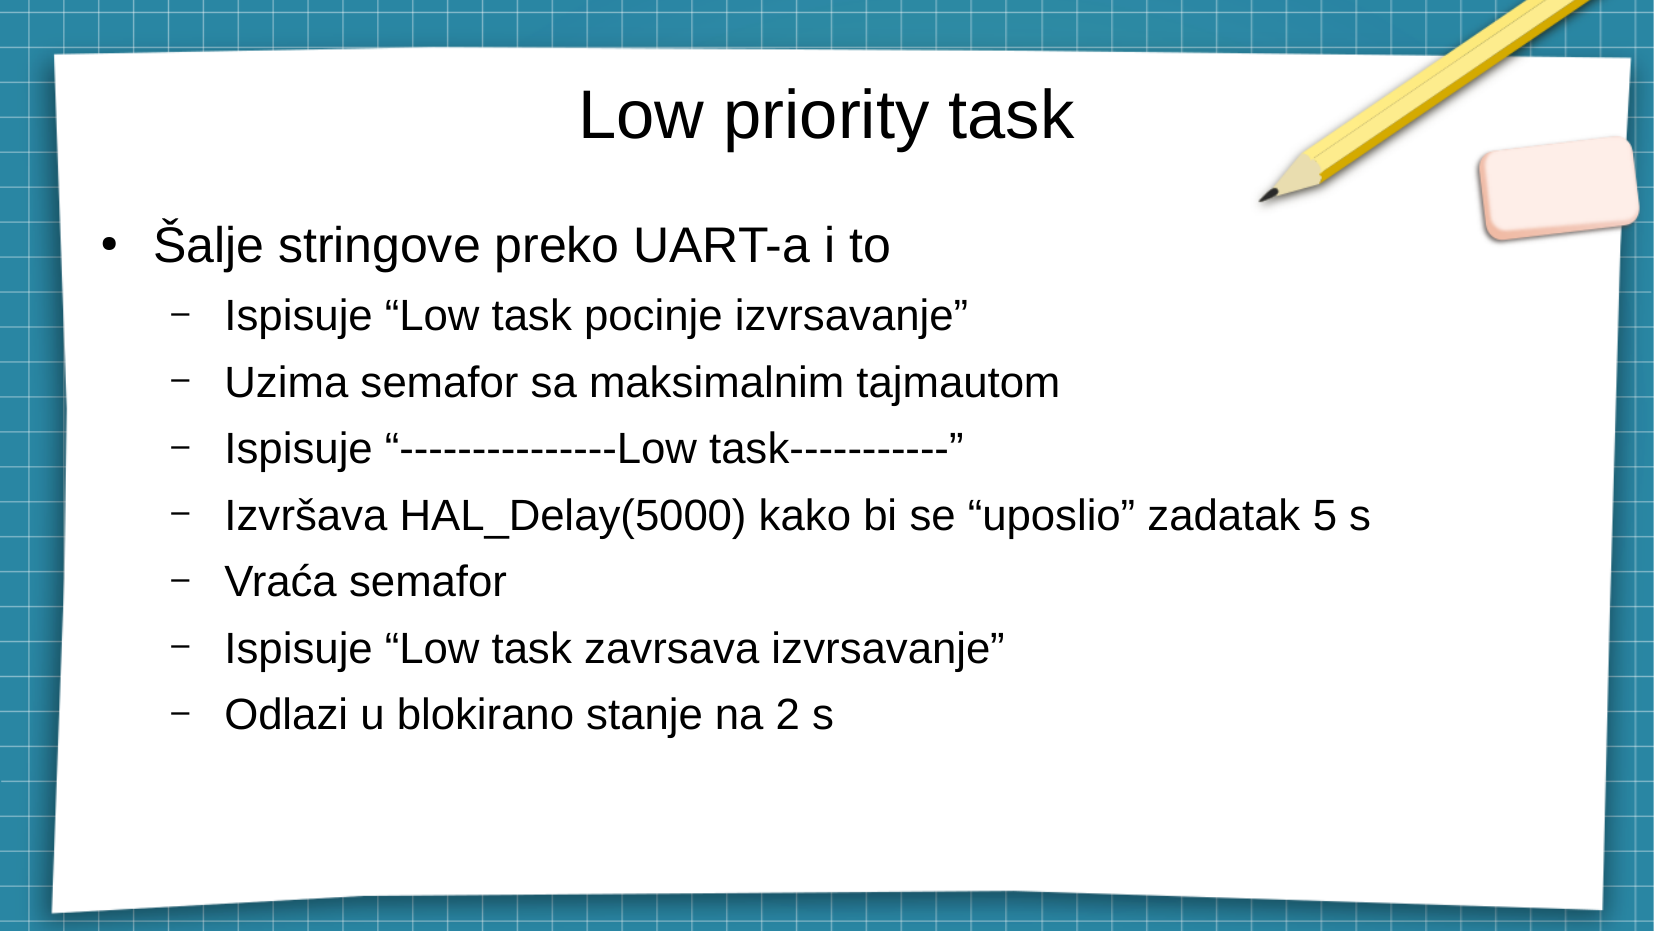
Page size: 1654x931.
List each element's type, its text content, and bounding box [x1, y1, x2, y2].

list Šalje stringove preko UART-a i to Ispisuje “Low task pocinje izvrsavanje” Uzima semafor sa maksimalnim tajmautom Ispisuje “---------------Low task-----------” Izvršava HAL_Delay(5000) kako bi se “uposlio” zadatak 5 s Vraća semafor Ispisuje “Low task zavrsava izvrsavanje” Odlazi u blokirano stanje na 2 s [82, 217, 1571, 758]
picture [0, 0, 1654, 931]
title Low priority task [82, 37, 1571, 193]
